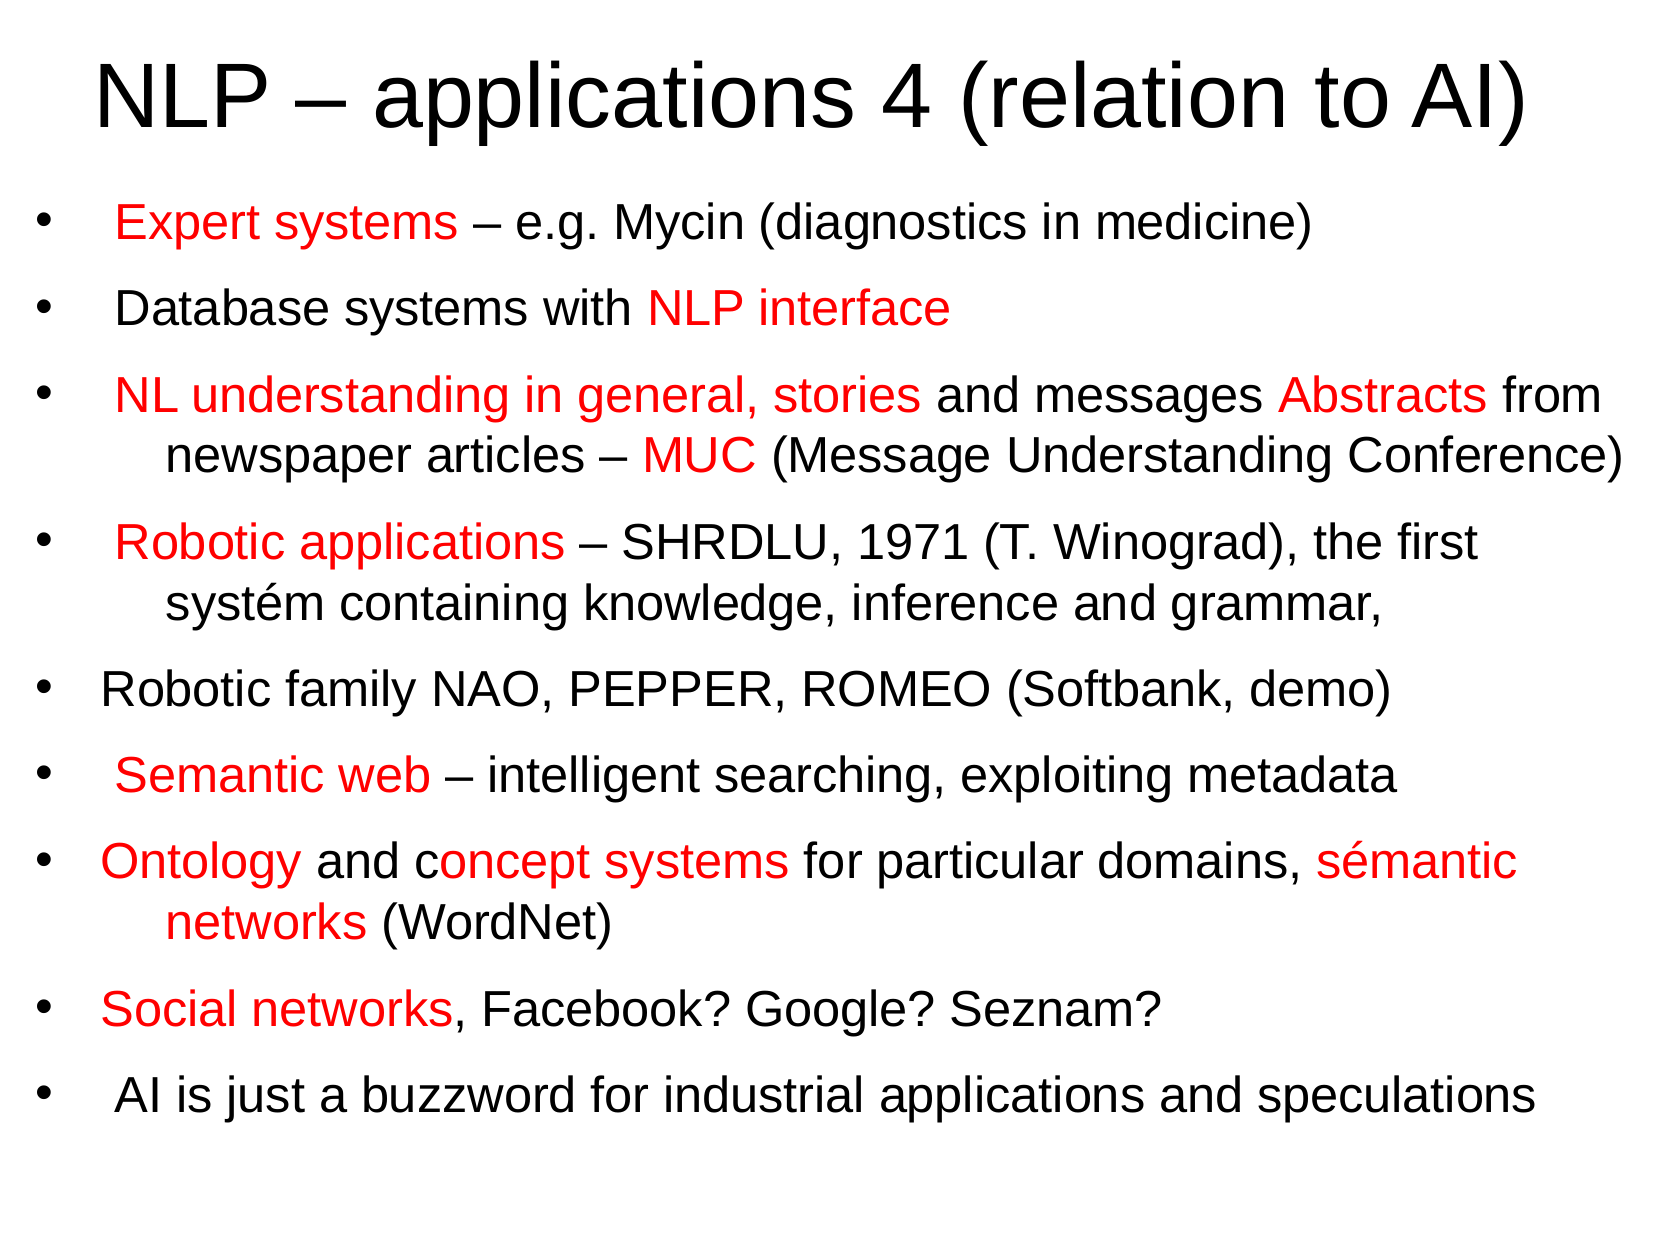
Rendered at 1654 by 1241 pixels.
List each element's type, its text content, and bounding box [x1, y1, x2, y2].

title NLP – applications 4 (relation to AI) [59, 36, 1565, 139]
list Expert systems – e.g. Mycin (diagnostics in medicine) Database systems with NLP interface NL understanding in general, stories and messages Abstracts from newspaper articles – MUC (Message Understanding Conference) Robotic applications – SHRDLU, 1971 (T. Winograd), the first systém containing knowledge, inference and grammar, Robotic family NAO, PEPPER, ROMEO (Softbank, demo) Semantic web – intelligent searching, exploiting metadata Ontology and concept systems for particular domains, sémantic networks (WordNet) Social networks, Facebook? Google? Seznam? AI is just a buzzword for industrial applications and speculations [35, 188, 1630, 1191]
